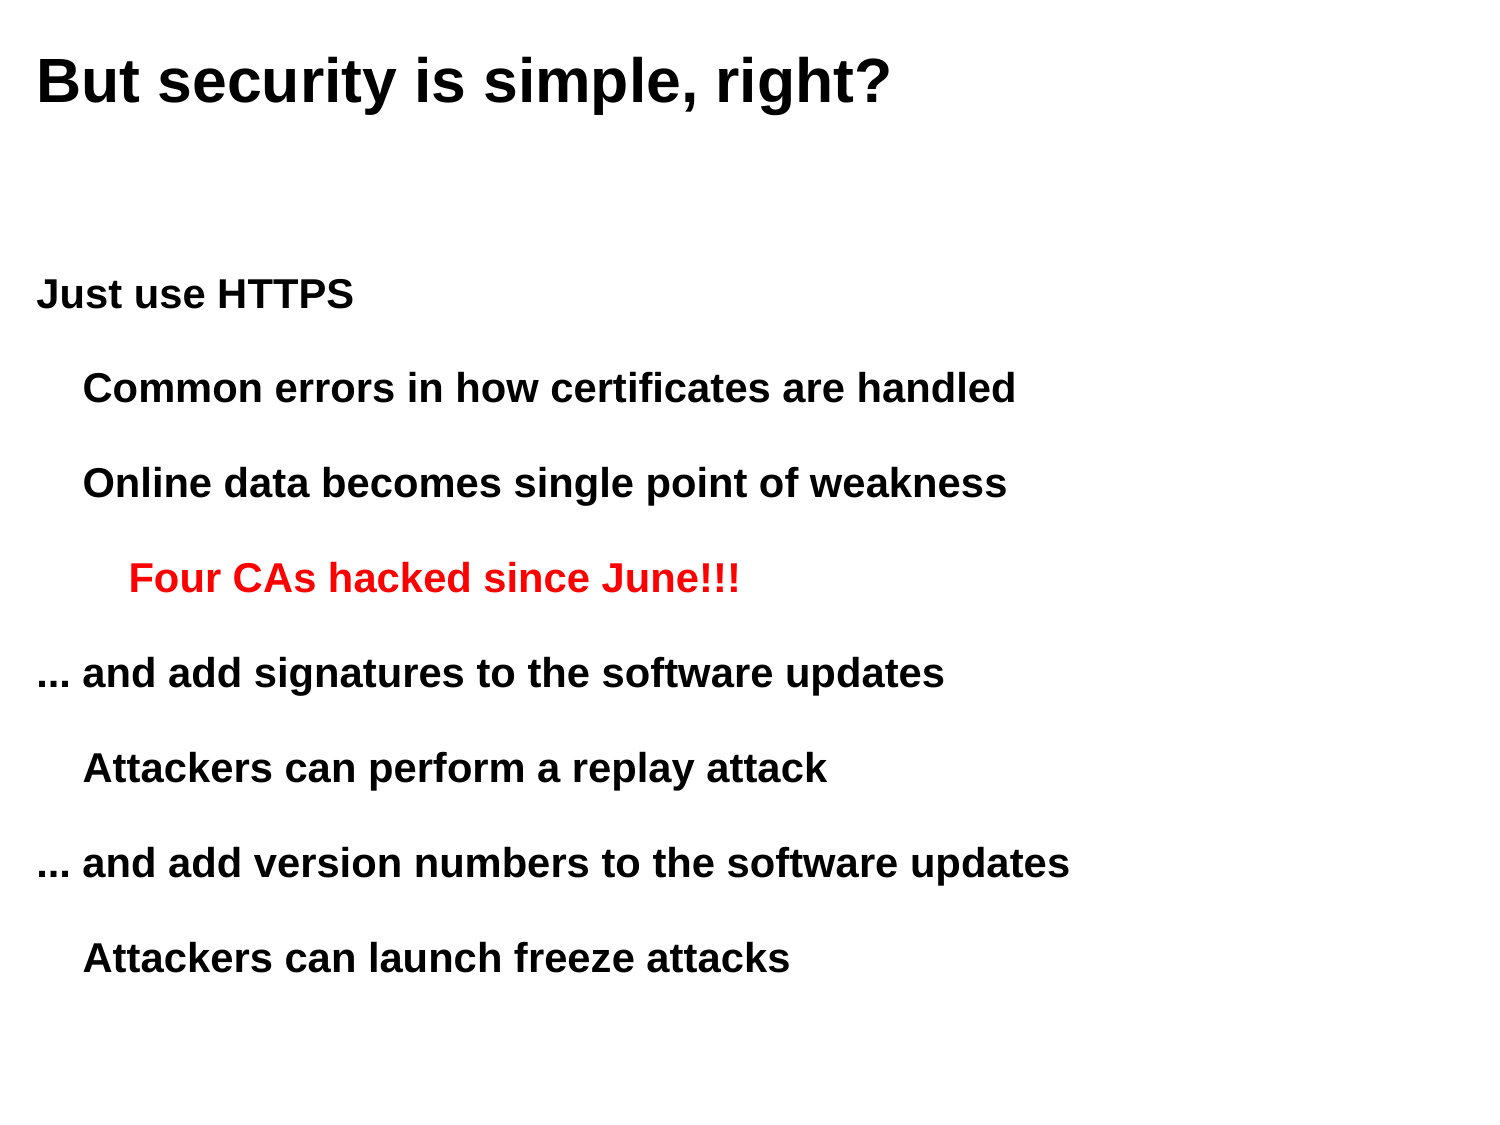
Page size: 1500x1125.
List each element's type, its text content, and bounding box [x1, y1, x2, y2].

title But security is simple, right? [36, 45, 1464, 180]
list Just use HTTPS Common errors in how certificates are handled Online data becomes single point of weakness Four CAs hacked since June!!! ... and add signatures to the software updates Attackers can perform a replay attack ... and add version numbers to the software updates Attackers can launch freeze attacks [36, 270, 1464, 1080]
